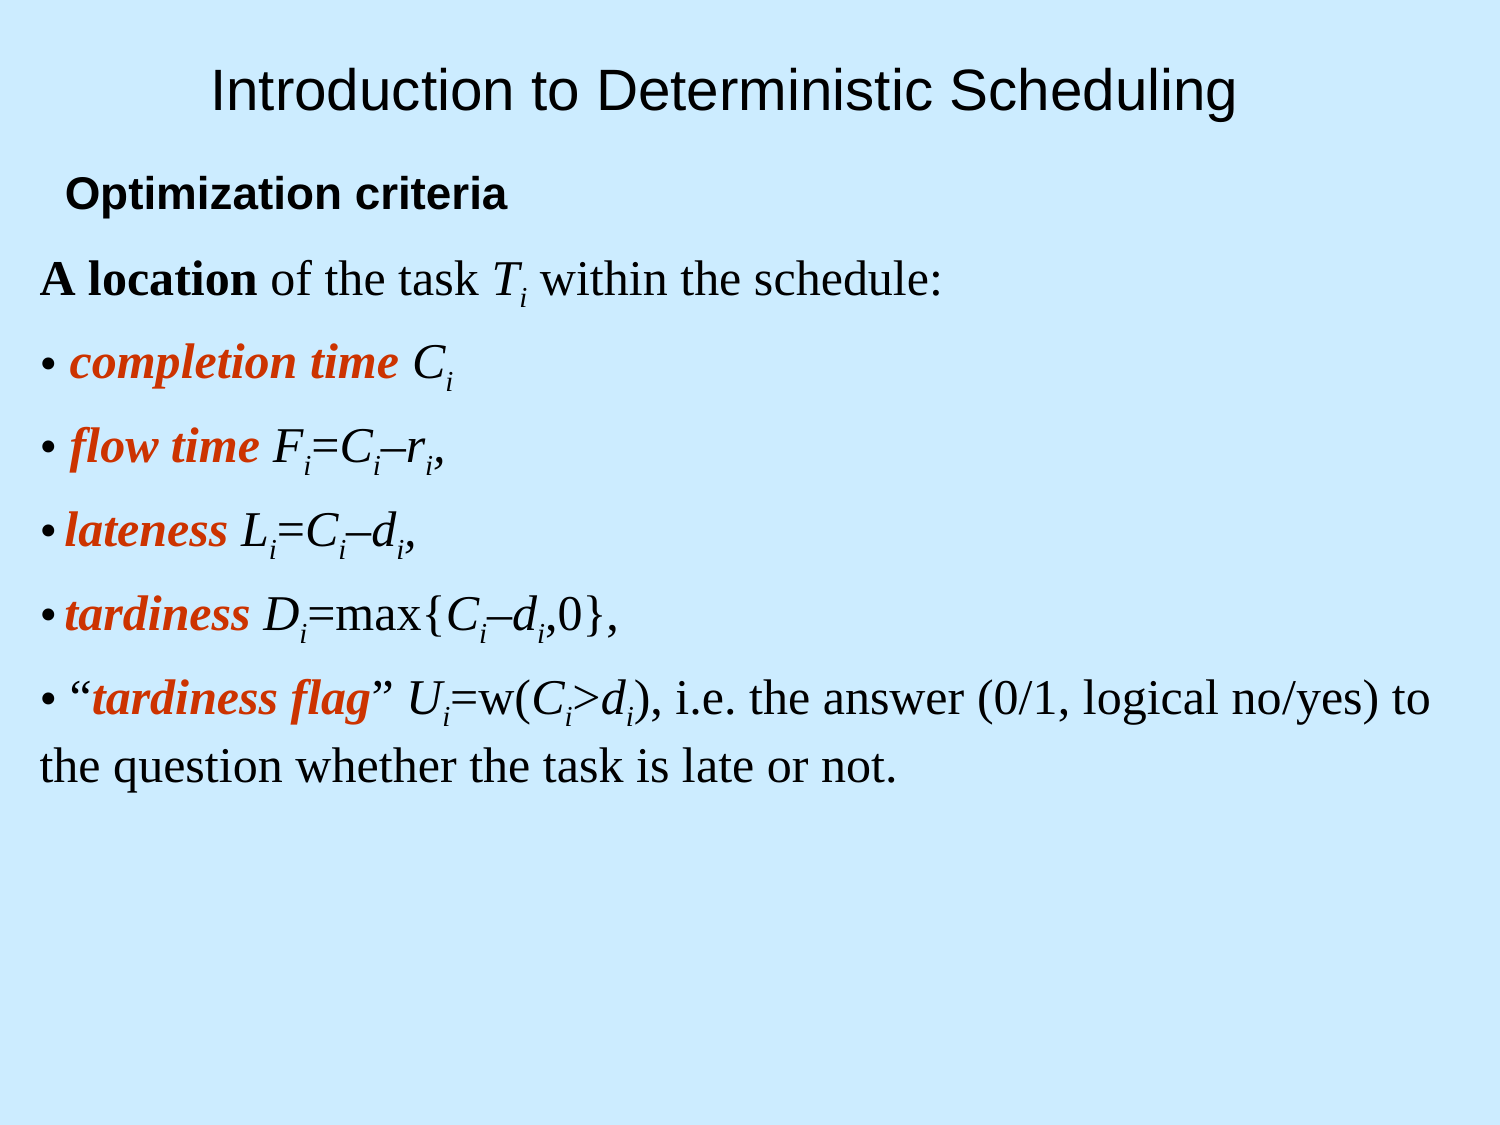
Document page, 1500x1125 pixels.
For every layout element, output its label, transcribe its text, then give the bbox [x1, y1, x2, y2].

title Introduction to Deterministic Scheduling [0, 12, 1450, 163]
text_box Optimization criteria [49, 155, 1338, 227]
text_box A location of the task Ti within the schedule: completion time Ci flow time Fi=Ci–ri, lateness Li=Ci–di, tardiness Di=max{Ci–di,0}, “tardiness flag” Ui=w(Ci>di), i.e. the answer (0/1, logical no/yes) to the question whether the task is late or not. [24, 237, 1500, 801]
